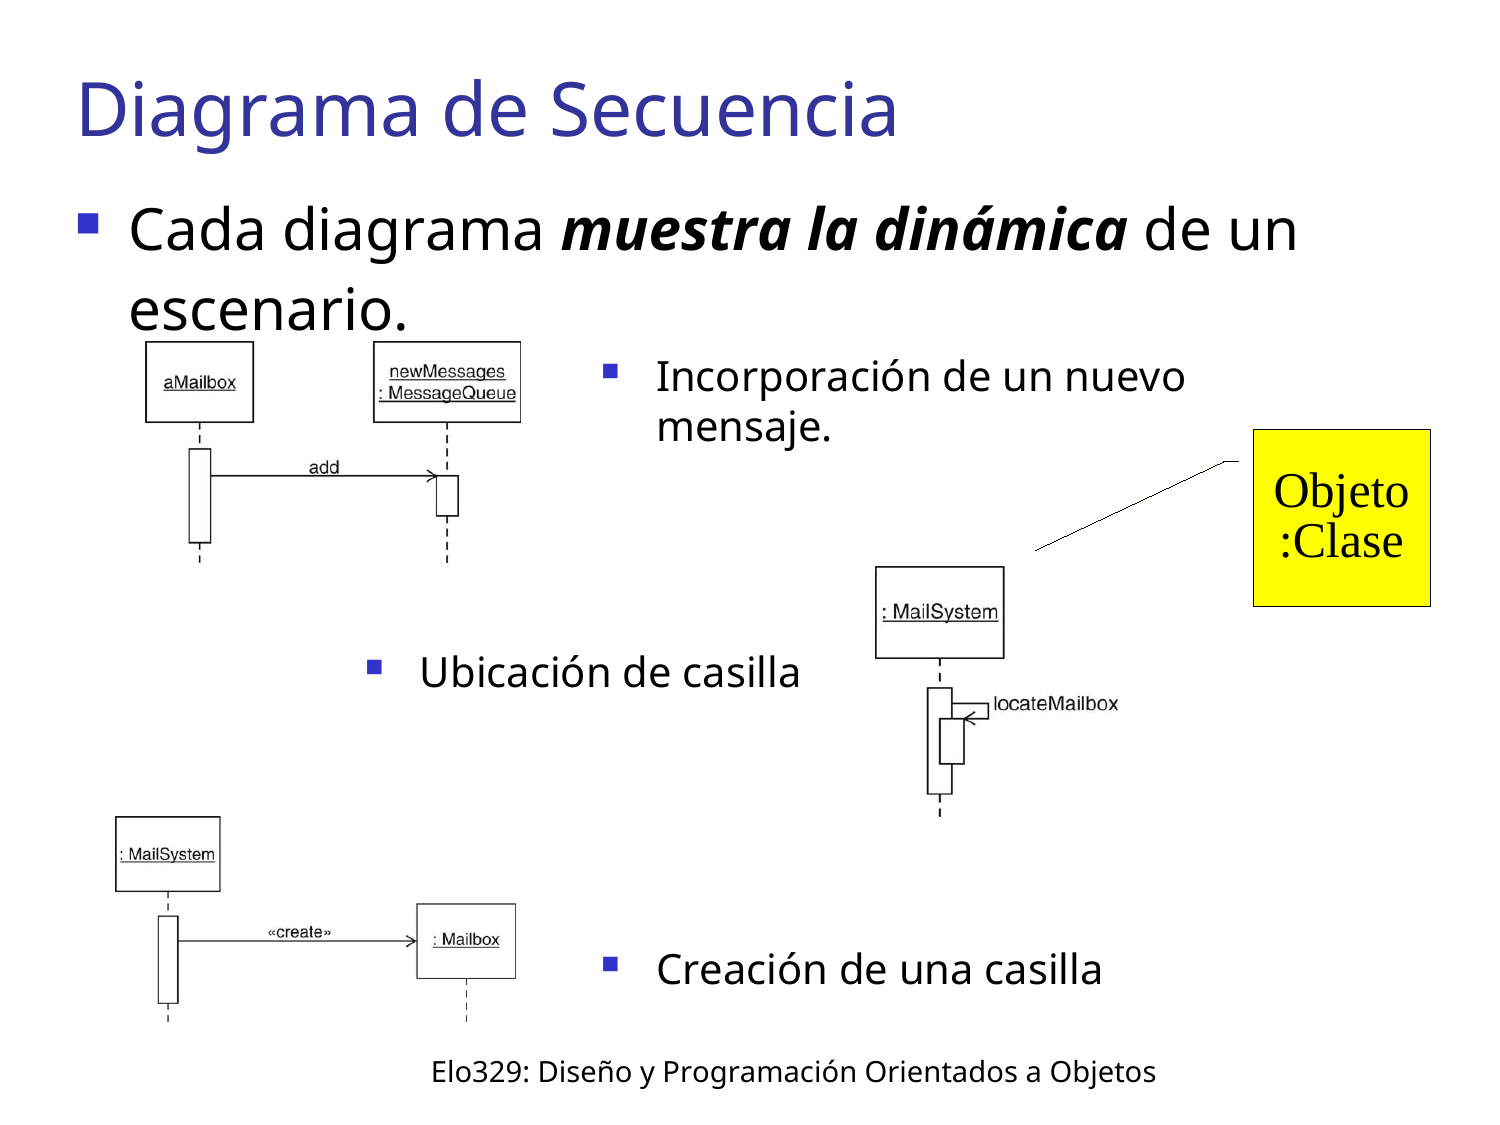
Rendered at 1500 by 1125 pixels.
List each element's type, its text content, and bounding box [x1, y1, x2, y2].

list Cada diagrama muestra la dinámica de un escenario. [75, 187, 1446, 1051]
text_box Objeto :Clase [1253, 429, 1430, 606]
picture [115, 816, 516, 1022]
text_box Ubicación de casilla [350, 577, 1076, 764]
picture [145, 341, 521, 563]
text_box Incorporación de un nuevo mensaje. Creación de una casilla [586, 341, 1312, 1017]
picture [875, 566, 1118, 817]
title Diagrama de Secuencia [75, 25, 1449, 188]
